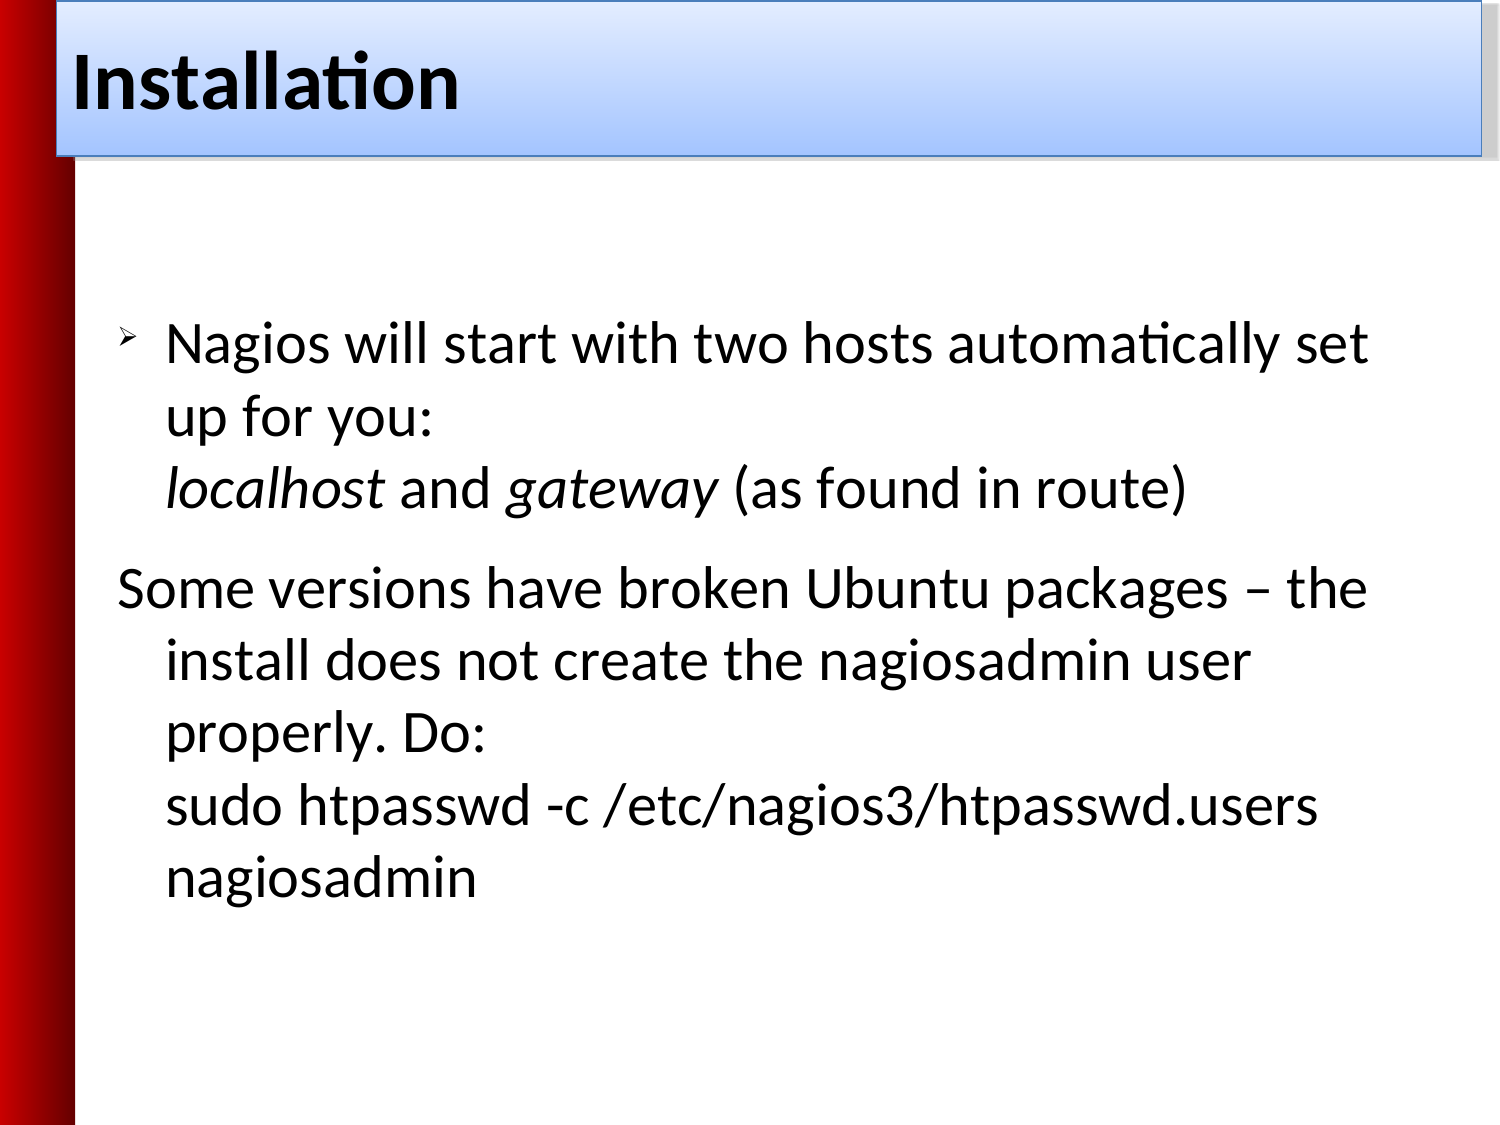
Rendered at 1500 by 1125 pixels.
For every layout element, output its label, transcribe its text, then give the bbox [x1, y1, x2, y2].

text_box Nagios will start with two hosts automatically set up for you: localhost and gateway (as found in route) Some versions have broken Ubuntu packages – the install does not create the nagiosadmin user properly. Do: sudo htpasswd -c /etc/nagios3/htpasswd.users nagiosadmin [87, 200, 1438, 1088]
text_box Installation [56, 0, 1482, 157]
